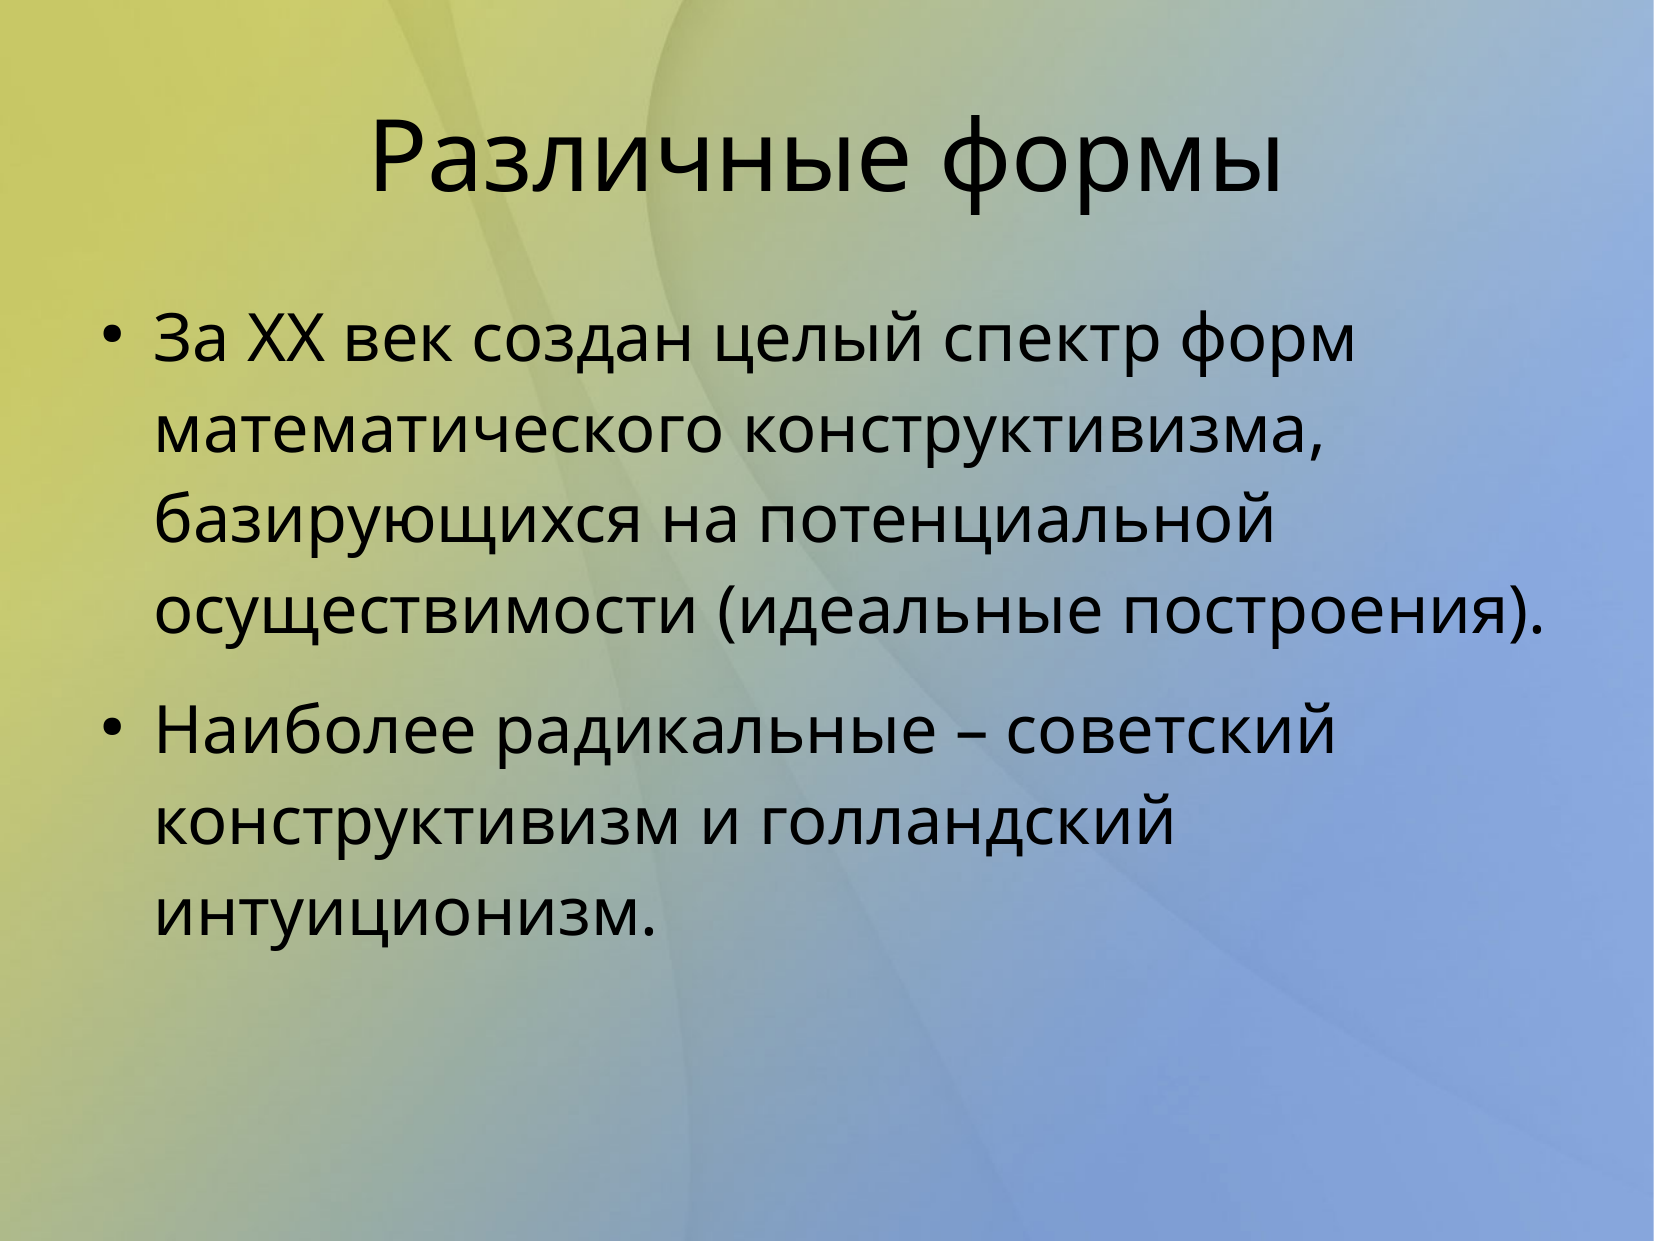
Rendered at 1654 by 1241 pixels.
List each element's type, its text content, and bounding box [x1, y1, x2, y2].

picture [0, 0, 1654, 1241]
list За ХХ век создан целый спектр форм математического конструктивизма, базирующихся на потенциальной осуществимости (идеальные построения). Наиболее радикальные – советский конструктивизм и голландский интуиционизм. [82, 290, 1571, 1094]
title Различные формы [82, 56, 1571, 250]
